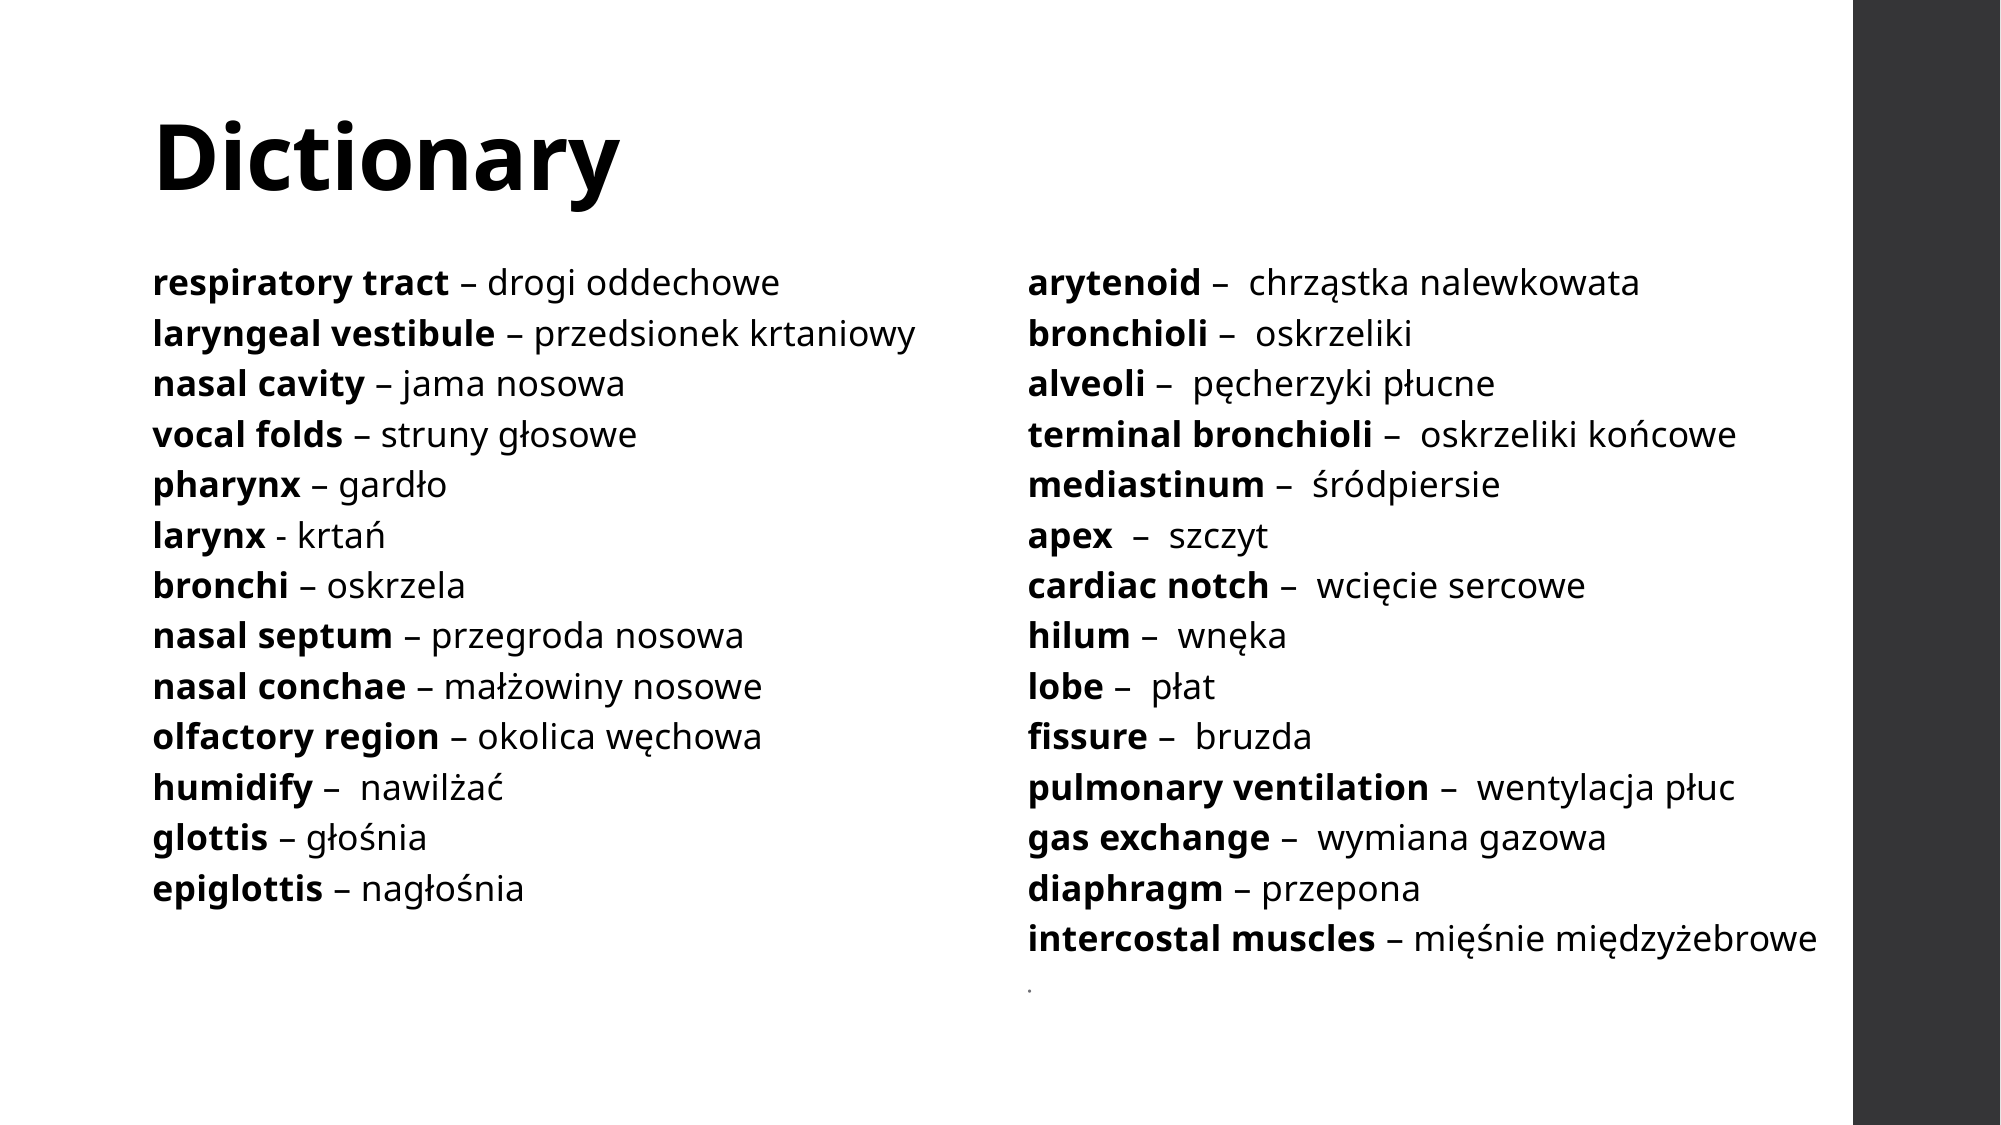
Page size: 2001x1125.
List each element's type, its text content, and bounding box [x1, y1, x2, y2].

list respiratory tract – drogi oddechowe laryngeal vestibule – przedsionek krtaniowy nasal cavity – jama nosowa vocal folds – struny głosowe pharynx – gardło larynx - krtań bronchi – oskrzela nasal septum – przegroda nosowa nasal conchae – małżowiny nosowe olfactory region – okolica węchowa humidify – nawilżać glottis – głośnia epiglottis – nagłośnia [137, 271, 988, 1110]
title Dictionary [137, 60, 1797, 218]
list arytenoid – chrząstka nalewkowata bronchioli – oskrzeliki alveoli – pęcherzyki płucne terminal bronchioli – oskrzeliki końcowe mediastinum – śródpiersie apex – szczyt cardiac notch – wcięcie sercowe hilum – wnęka lobe – płat fissure – bruzda pulmonary ventilation – wentylacja płuc gas exchange – wymiana gazowa diaphragm – przepona intercostal muscles – mięśnie międzyżebrowe [1012, 271, 1863, 1066]
